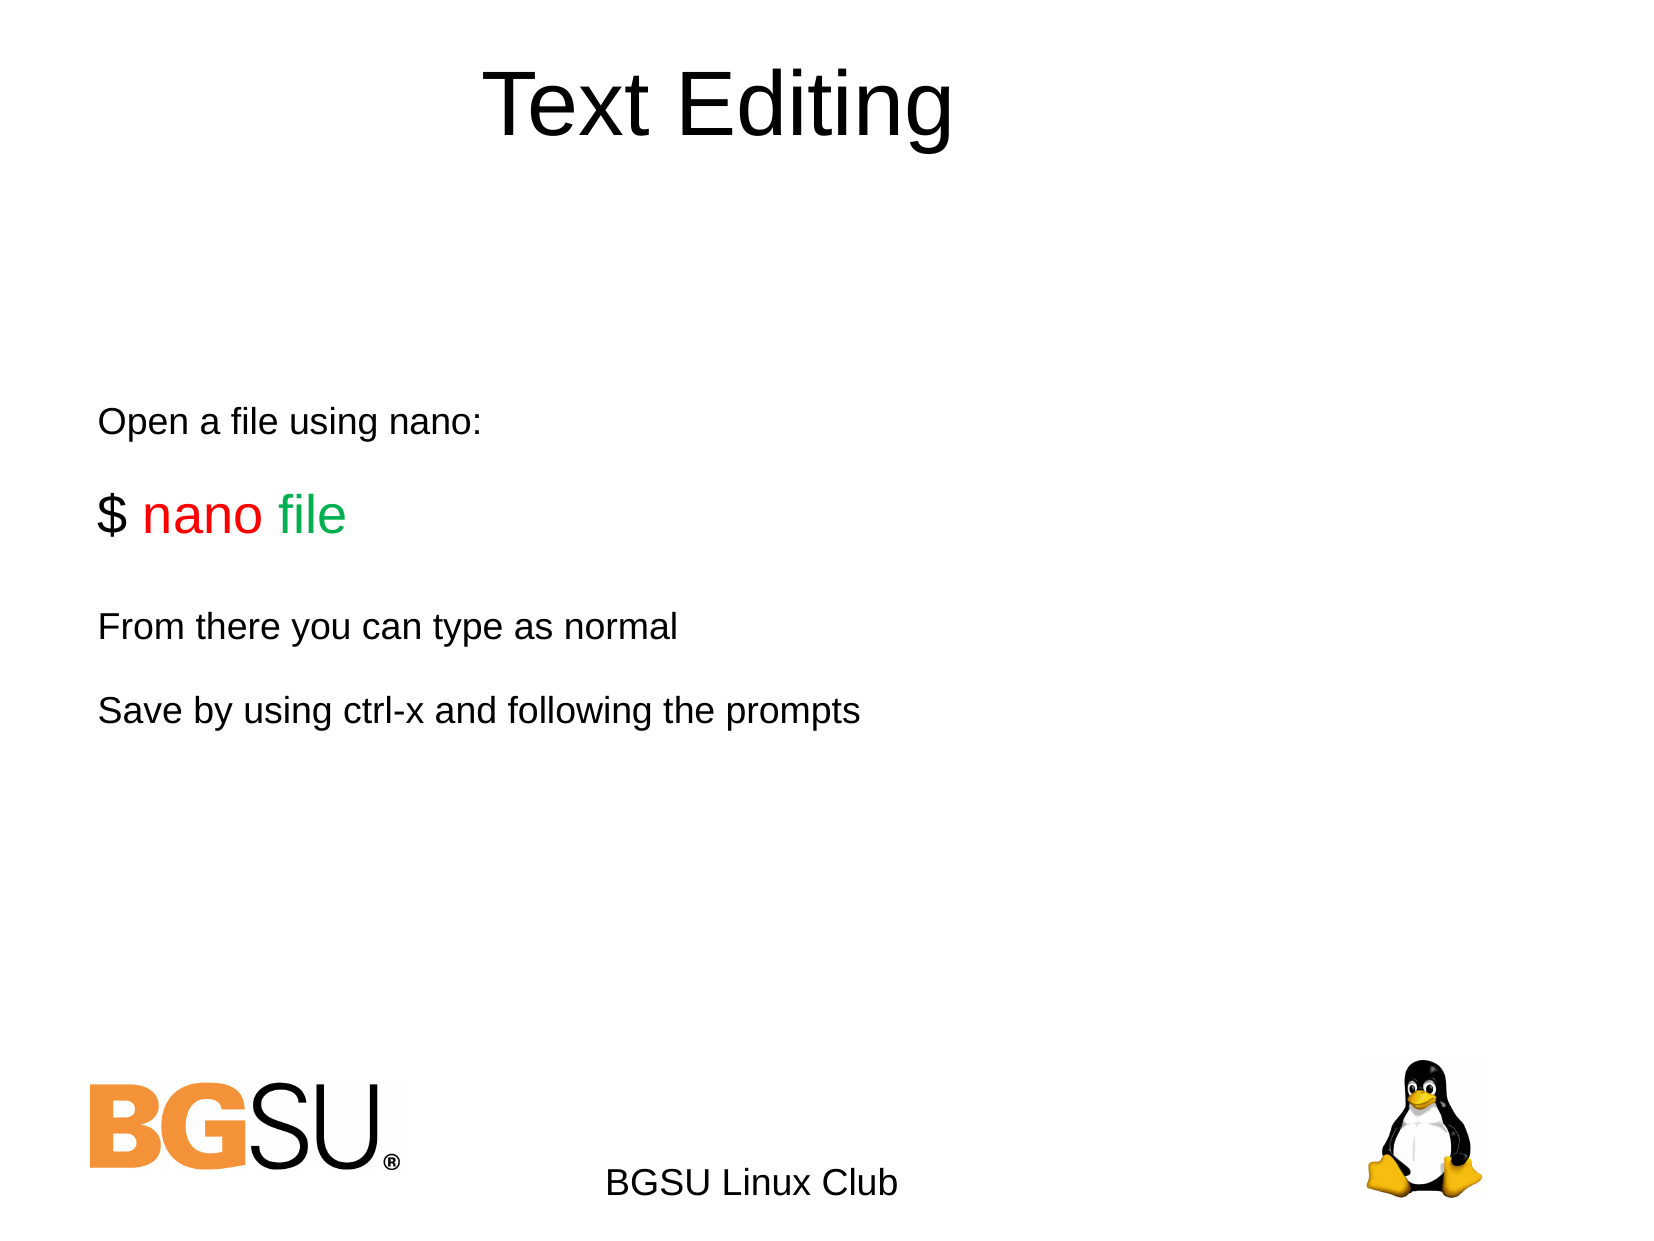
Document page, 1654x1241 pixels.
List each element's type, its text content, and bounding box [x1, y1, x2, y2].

text_box BGSU Linux Club [590, 1154, 1115, 1241]
picture [90, 1082, 409, 1170]
text_box Open a file using nano: $ nano file From there you can type as normal Save by using ctrl-x and following the prompts [82, 392, 1607, 893]
picture [1364, 1057, 1485, 1201]
title Text Editing [12, 0, 1425, 208]
